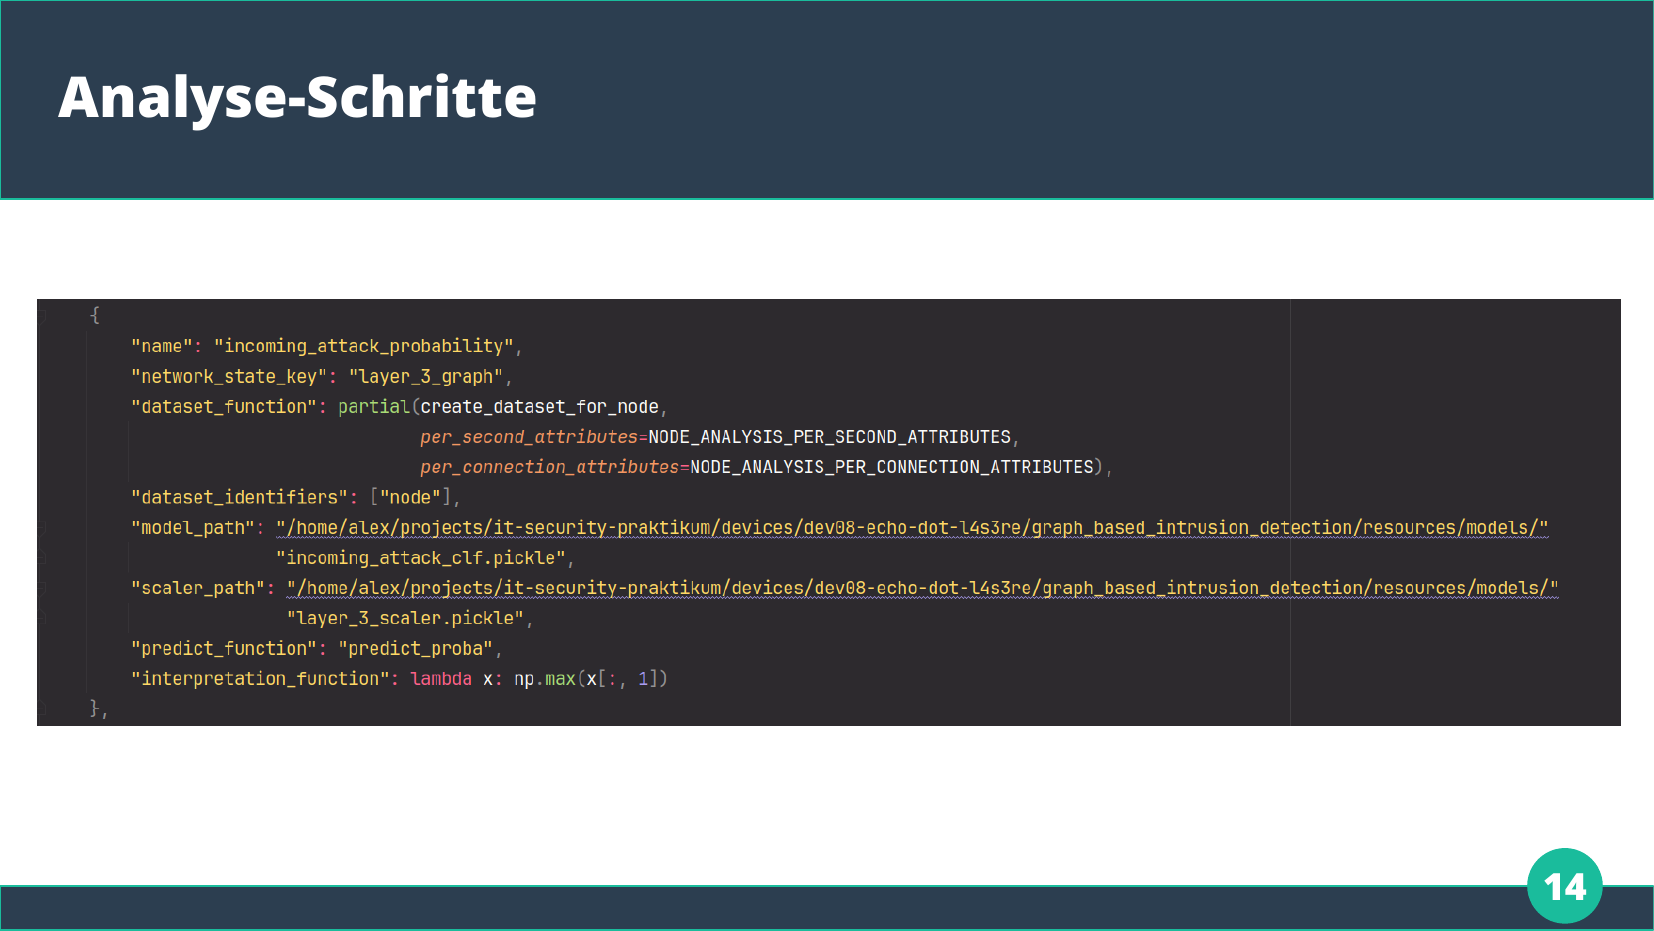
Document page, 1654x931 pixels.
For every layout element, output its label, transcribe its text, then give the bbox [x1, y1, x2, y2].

picture [37, 299, 1621, 726]
title Analyse-Schritte [59, 37, 1595, 155]
